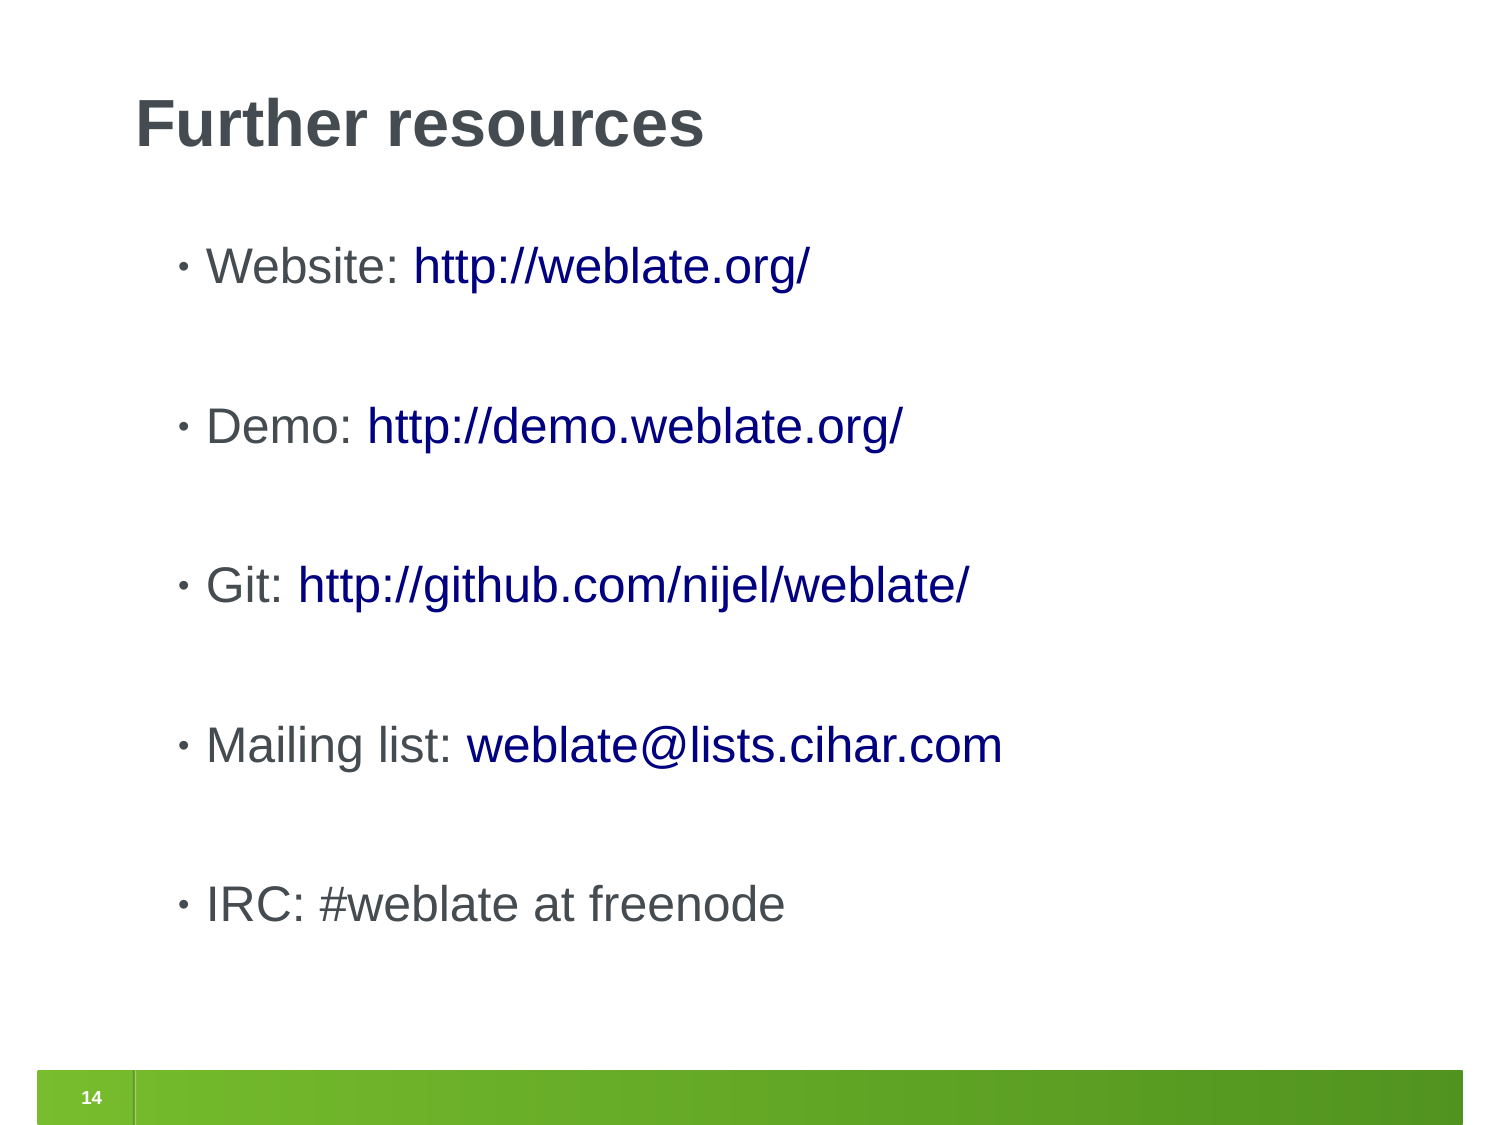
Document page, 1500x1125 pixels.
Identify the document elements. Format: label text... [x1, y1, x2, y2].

title Further resources [135, 41, 1372, 204]
list Website: http://weblate.org/ Demo: http://demo.weblate.org/ Git: http://github.com/nijel/weblate/ Mailing list: weblate@lists.cihar.com IRC: #weblate at freenode [135, 238, 1372, 982]
